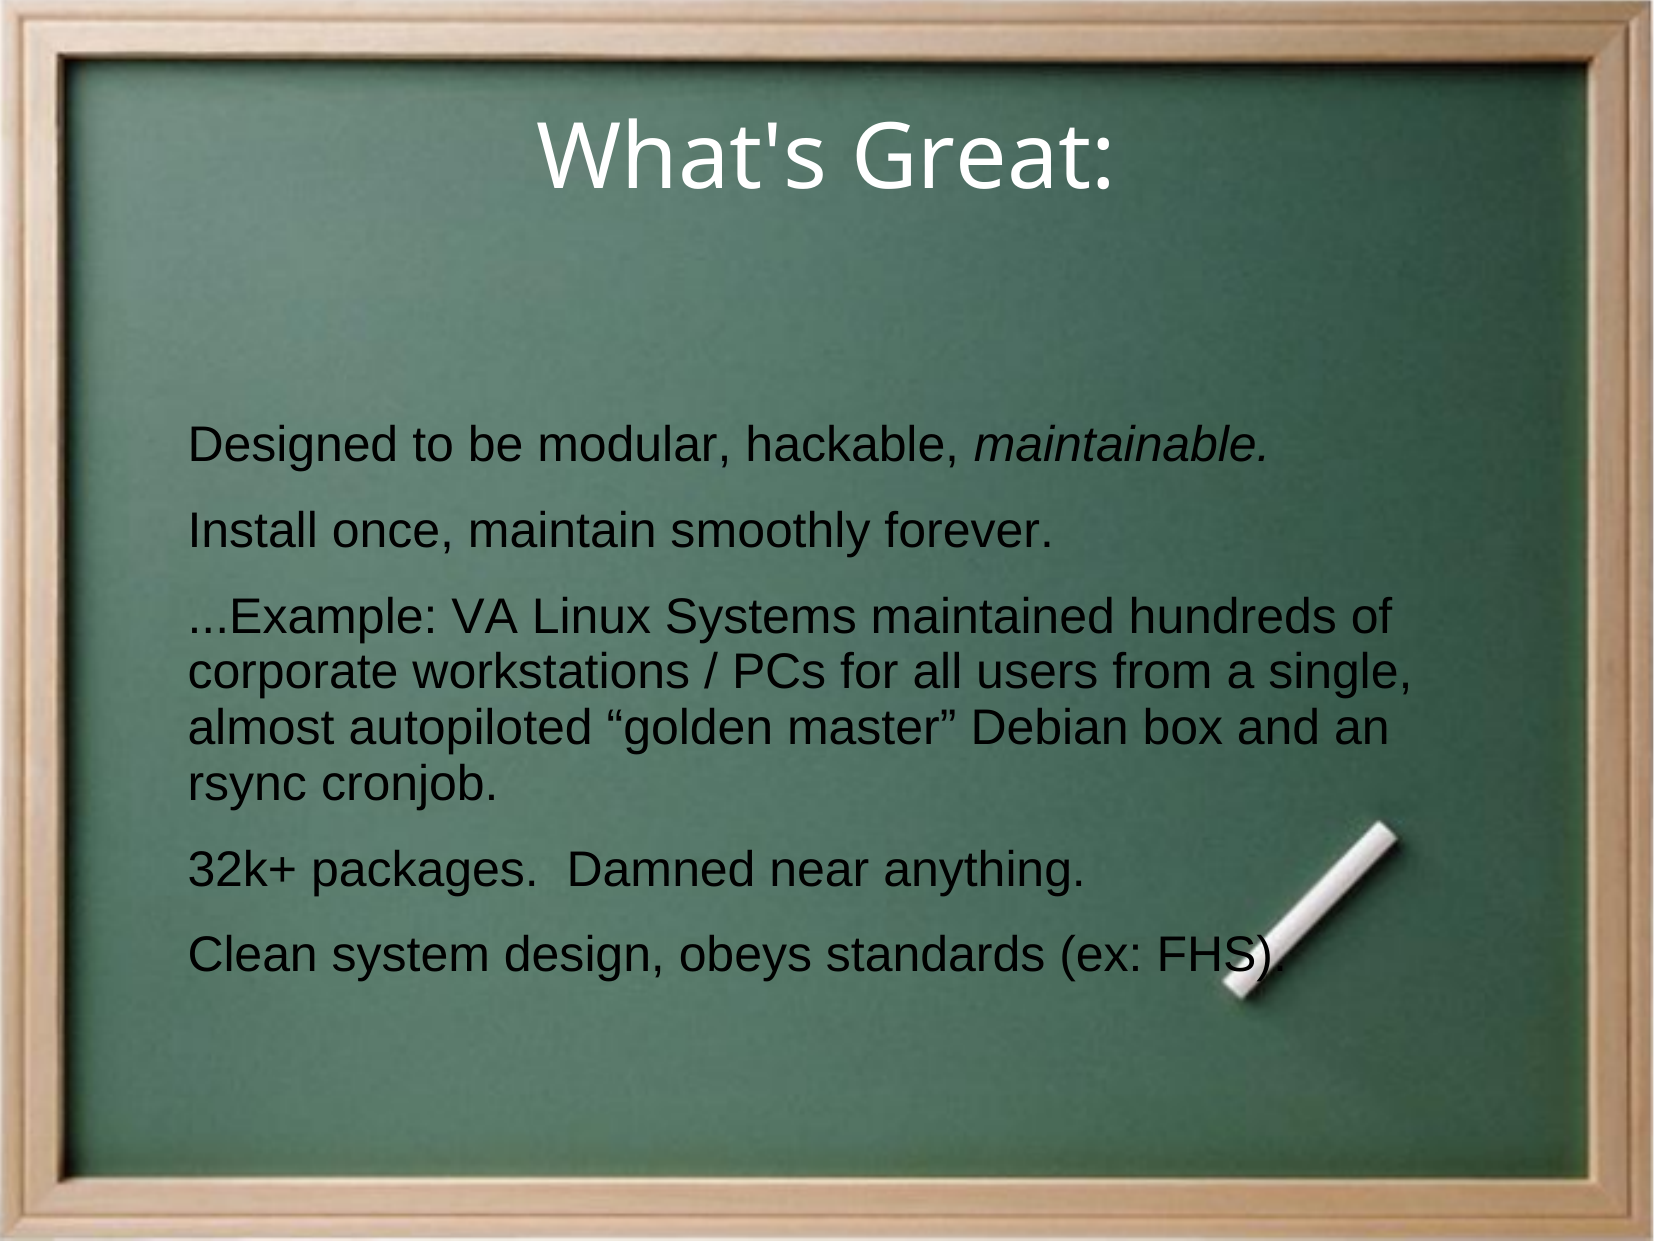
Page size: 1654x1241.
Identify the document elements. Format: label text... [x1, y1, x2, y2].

picture [0, 0, 1654, 1241]
title What's Great: [82, 56, 1571, 250]
subtitle Designed to be modular, hackable, maintainable. Install once, maintain smoothly forever. ...Example: VA Linux Systems maintained hundreds of corporate workstations / PCs for all users from a single, almost autopiloted “golden master” Debian box and an rsync cronjob. 32k+ packages. Damned near anything. Clean system design, obeys standards (ex: FHS). [187, 297, 1463, 1102]
